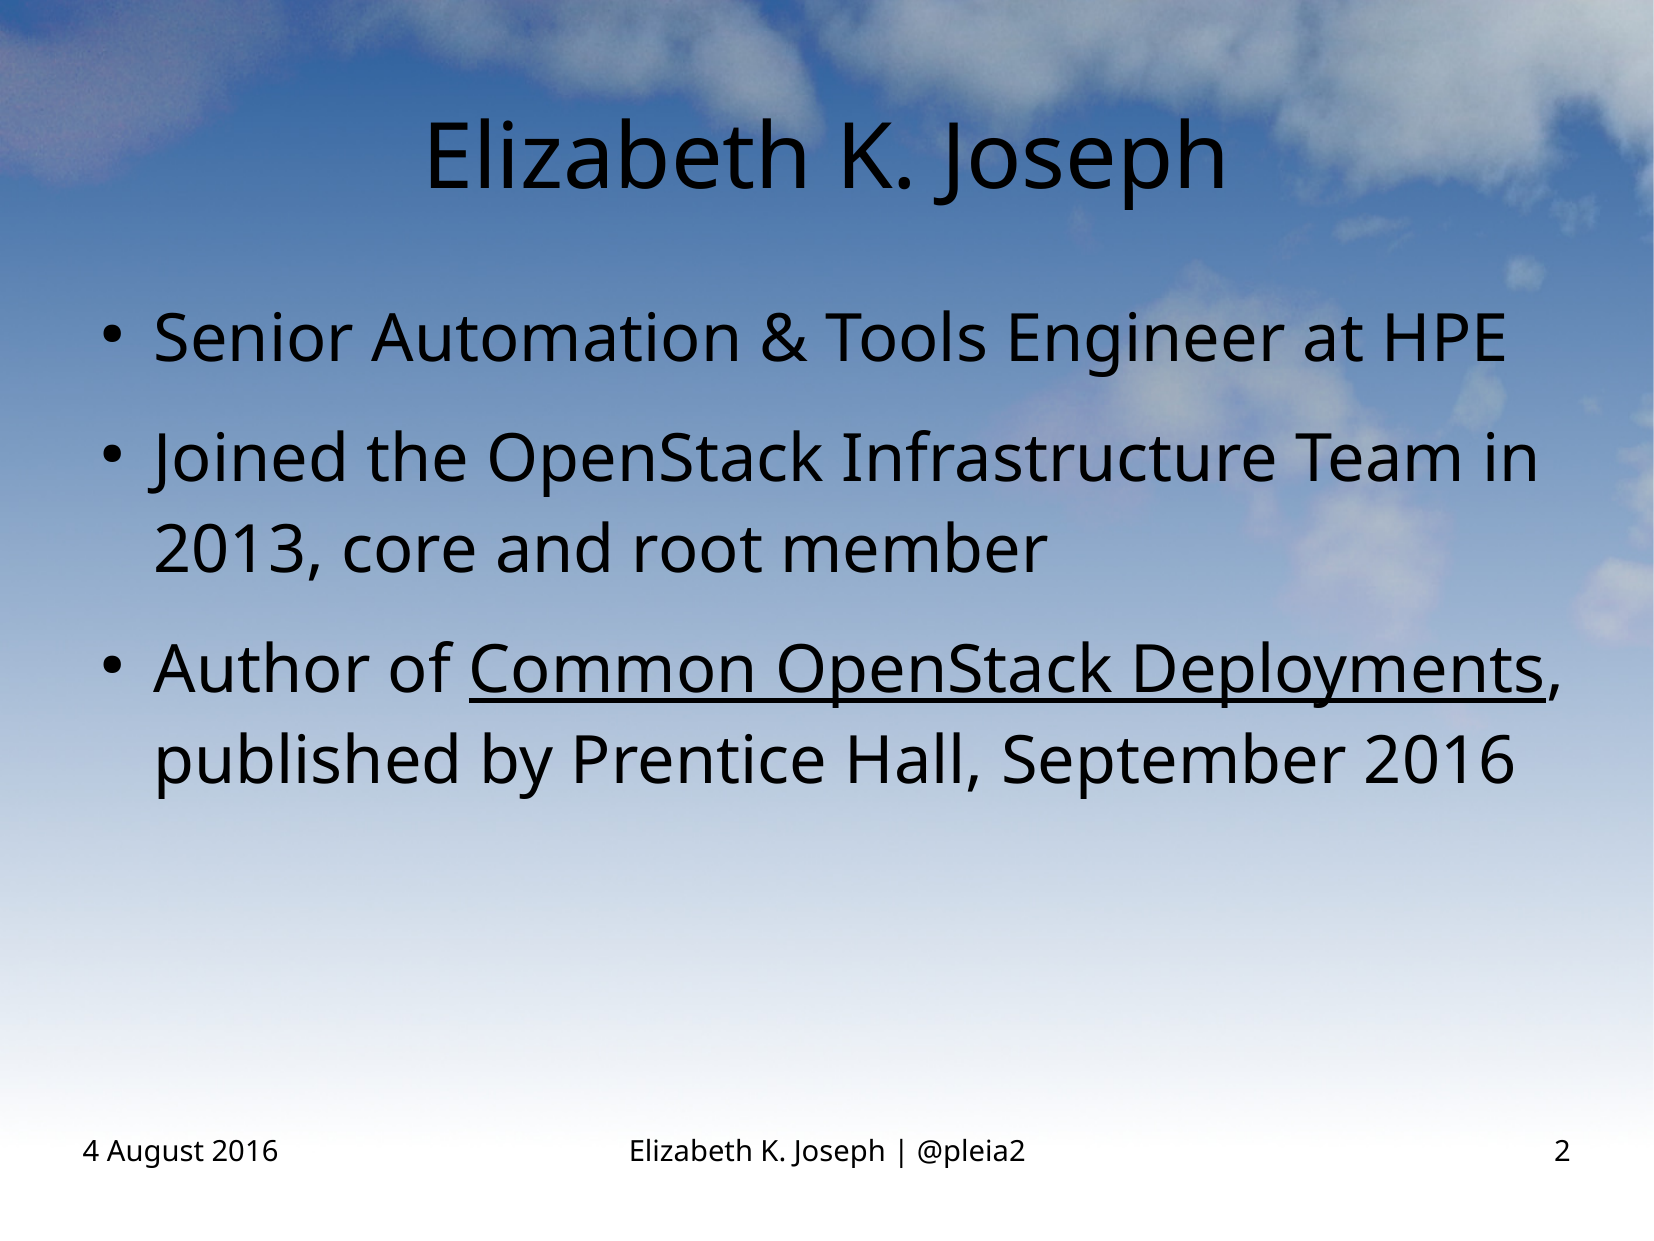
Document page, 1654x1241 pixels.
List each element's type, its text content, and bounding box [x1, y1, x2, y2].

list Senior Automation & Tools Engineer at HPE Joined the OpenStack Infrastructure Team in 2013, core and root member Author of Common OpenStack Deployments, published by Prentice Hall, September 2016 [82, 290, 1571, 1010]
title Elizabeth K. Joseph [82, 49, 1571, 257]
picture [0, 0, 1654, 1241]
